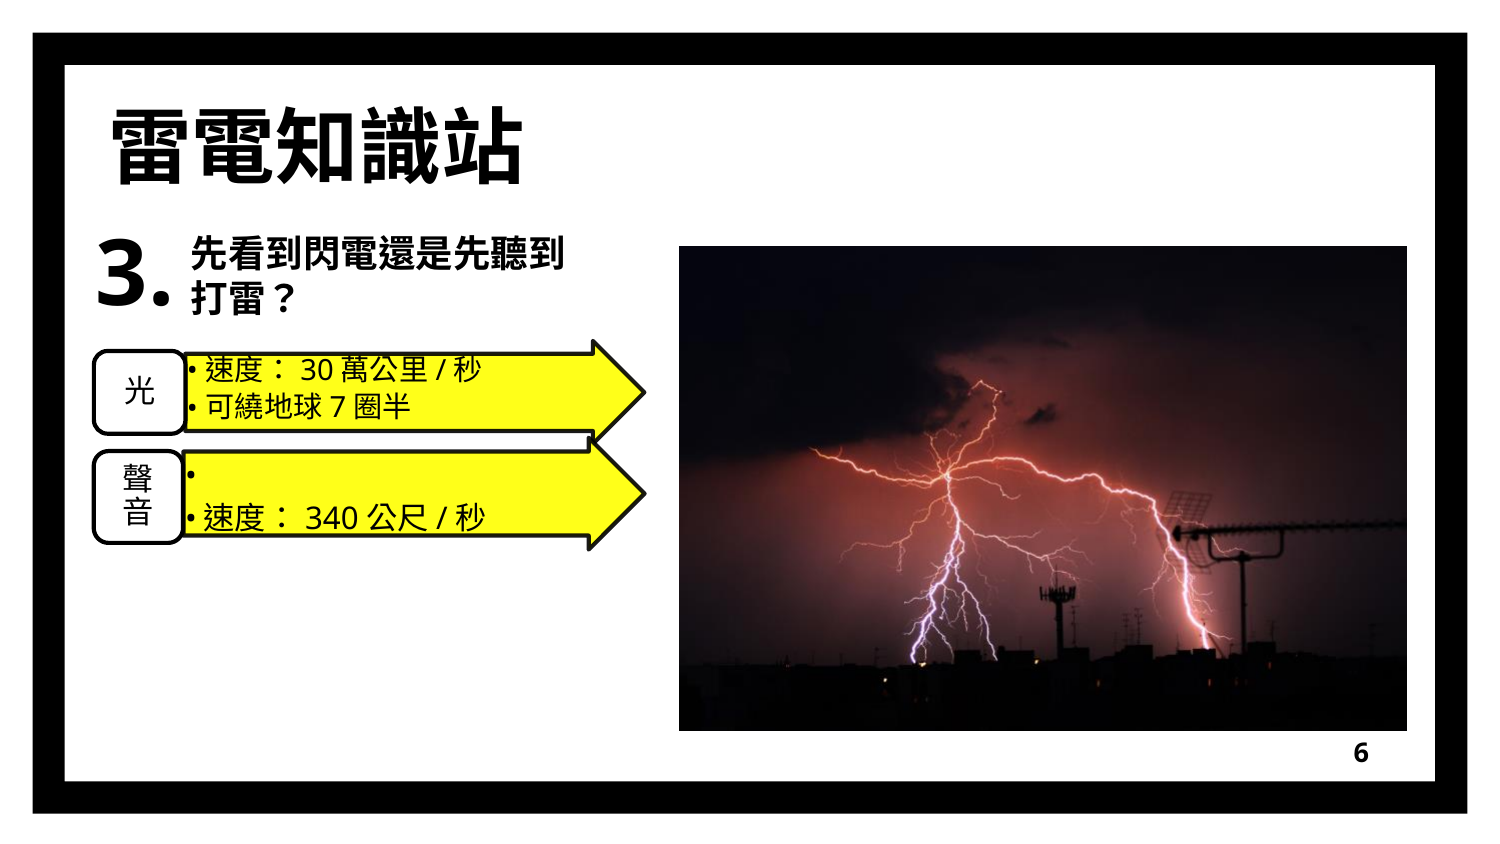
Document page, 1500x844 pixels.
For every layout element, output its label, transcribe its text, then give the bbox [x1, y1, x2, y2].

text_box 3. [80, 199, 198, 317]
text_box 聲音 [93, 451, 184, 543]
text_box 速度：30萬公里/秒 可繞地球7圈半 [185, 340, 645, 442]
text_box 雷電知識站 [93, 79, 1196, 200]
picture [679, 246, 1407, 731]
text_box 6 [1338, 720, 1429, 786]
text_box 速度：340公尺/秒 [183, 437, 645, 550]
text_box 光 [93, 350, 186, 434]
text_box 先看到閃電還是先聽到 打雷？ [176, 223, 581, 328]
